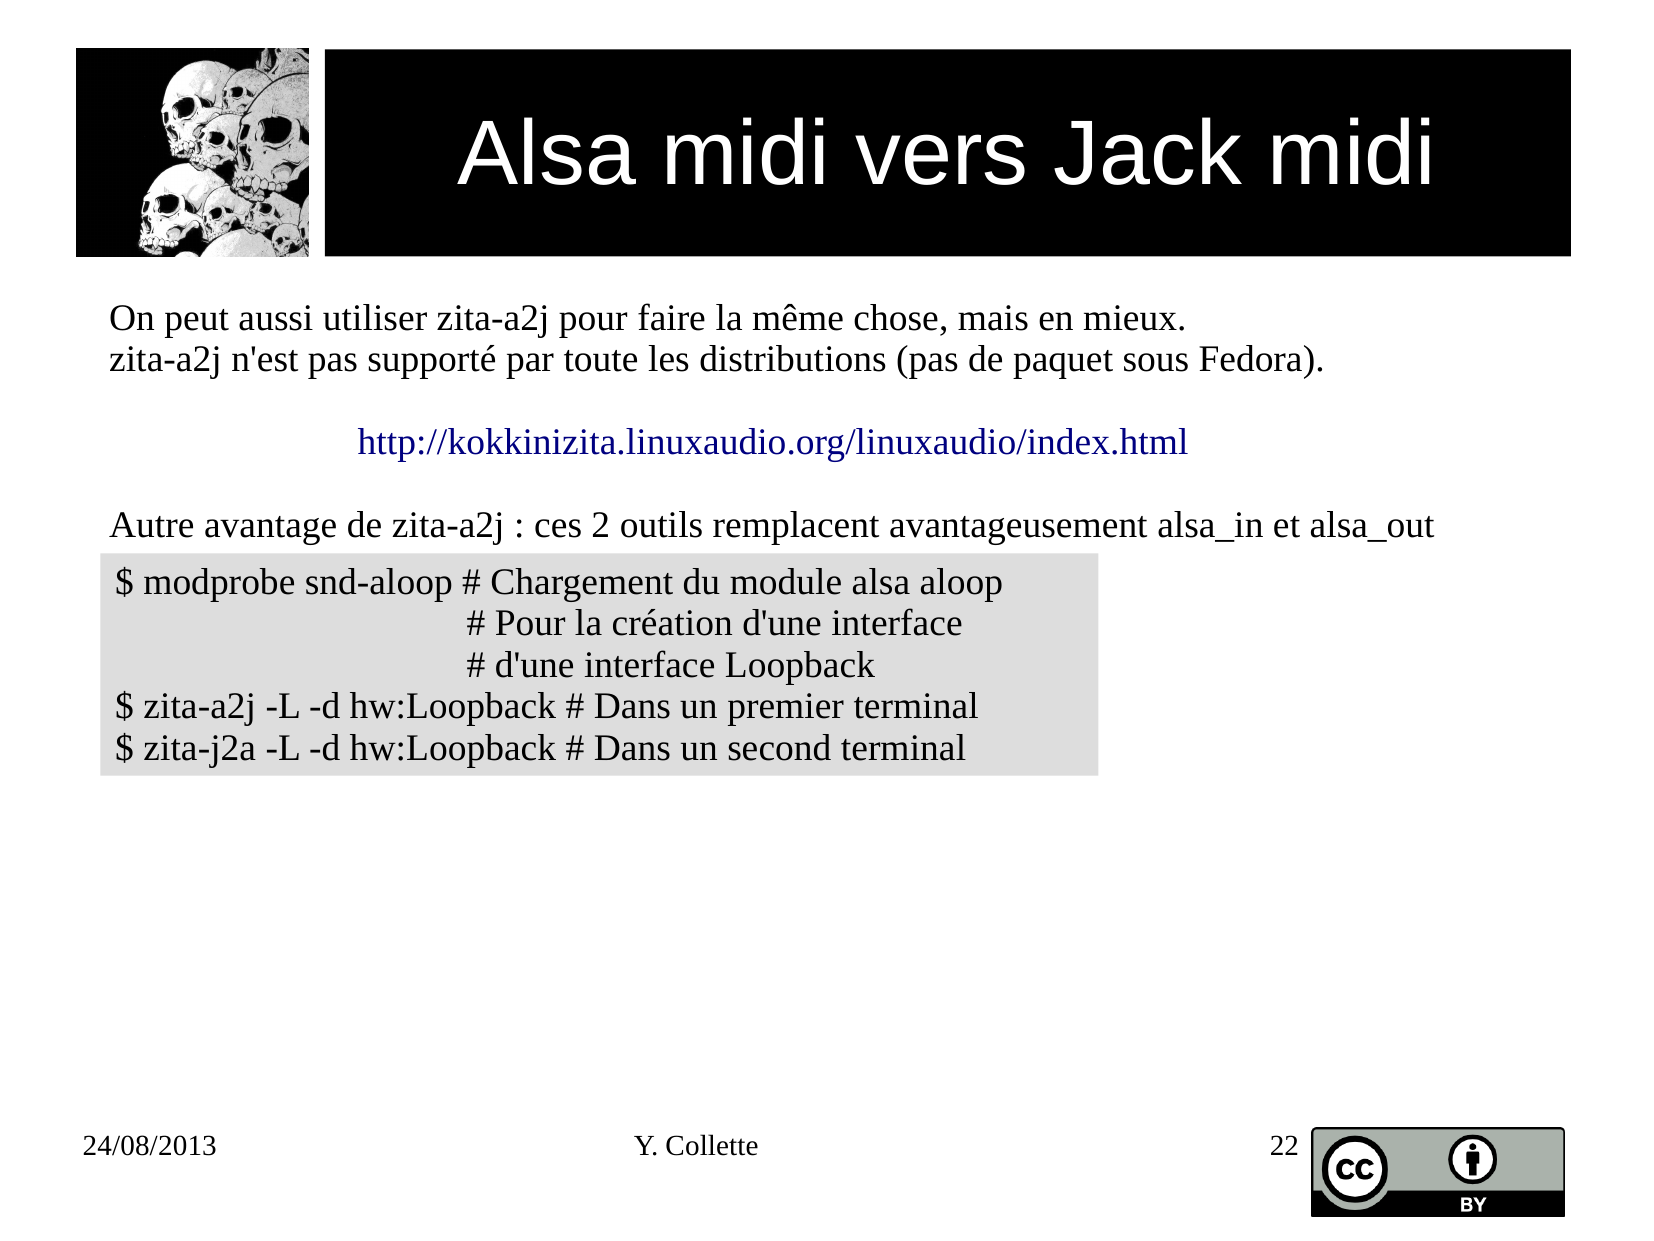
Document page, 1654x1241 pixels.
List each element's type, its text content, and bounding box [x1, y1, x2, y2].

text_box On peut aussi utiliser zita-a2j pour faire la même chose, mais en mieux. zita-a2j n'est pas supporté par toute les distributions (pas de paquet sous Fedora). http://kokkinizita.linuxaudio.org/linuxaudio/index.html Autre avantage de zita-a2j : ces 2 outils remplacent avantageusement alsa_in et alsa_out [94, 289, 1453, 554]
text_box $ modprobe snd-aloop # Chargement du module alsa aloop # Pour la création d'une interface # d'une interface Loopback $ zita-a2j -L -d hw:Loopback # Dans un premier terminal $ zita-j2a -L -d hw:Loopback # Dans un second terminal [100, 553, 1099, 776]
picture [76, 48, 309, 257]
picture [1311, 1127, 1565, 1217]
title Alsa midi vers Jack midi [324, 49, 1571, 257]
